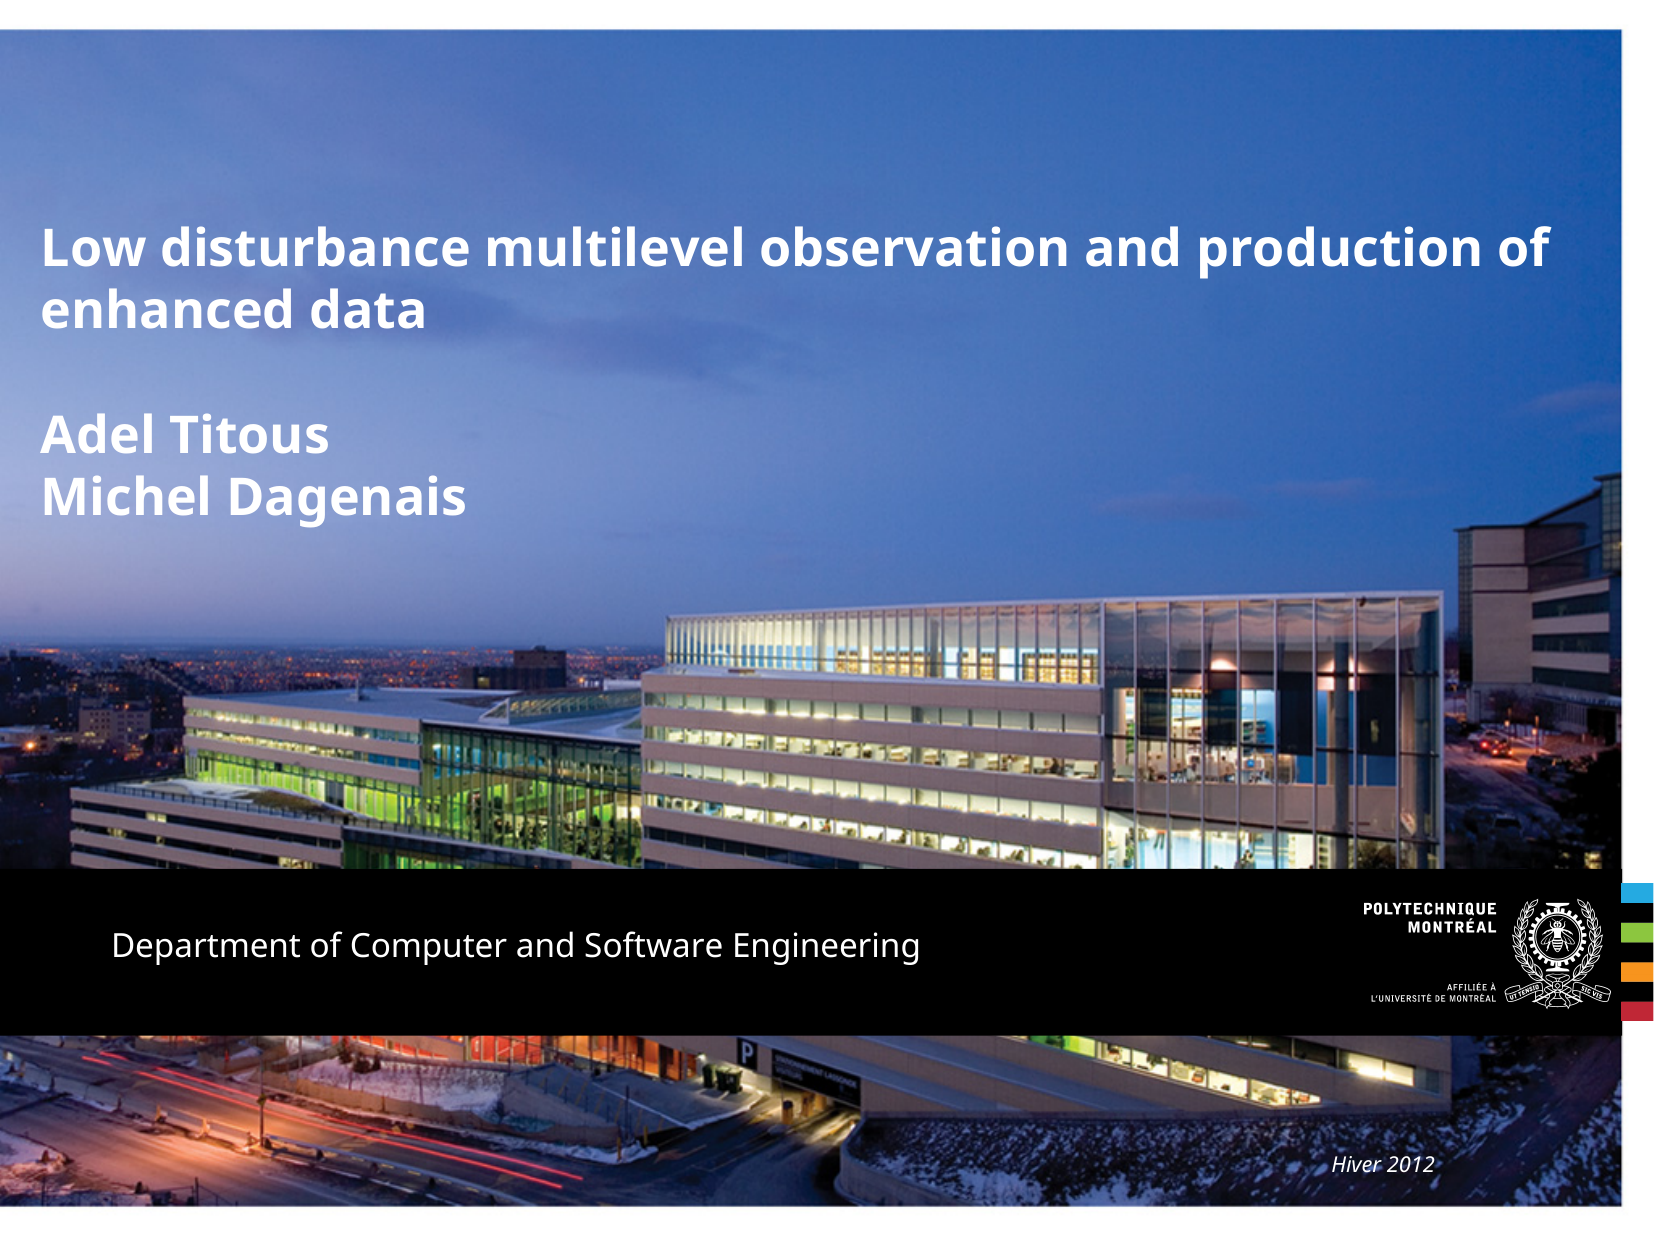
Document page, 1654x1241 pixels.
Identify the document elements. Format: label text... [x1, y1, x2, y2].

text_box Department of Computer and Software Engineering [96, 916, 1089, 972]
text_box Hiver 2012 [1316, 1143, 1450, 1185]
picture [0, 0, 1654, 1241]
text_box Low disturbance multilevel observation and production of enhanced data Adel Titous Michel Dagenais [25, 206, 1589, 534]
text_box [0, 868, 1623, 1036]
